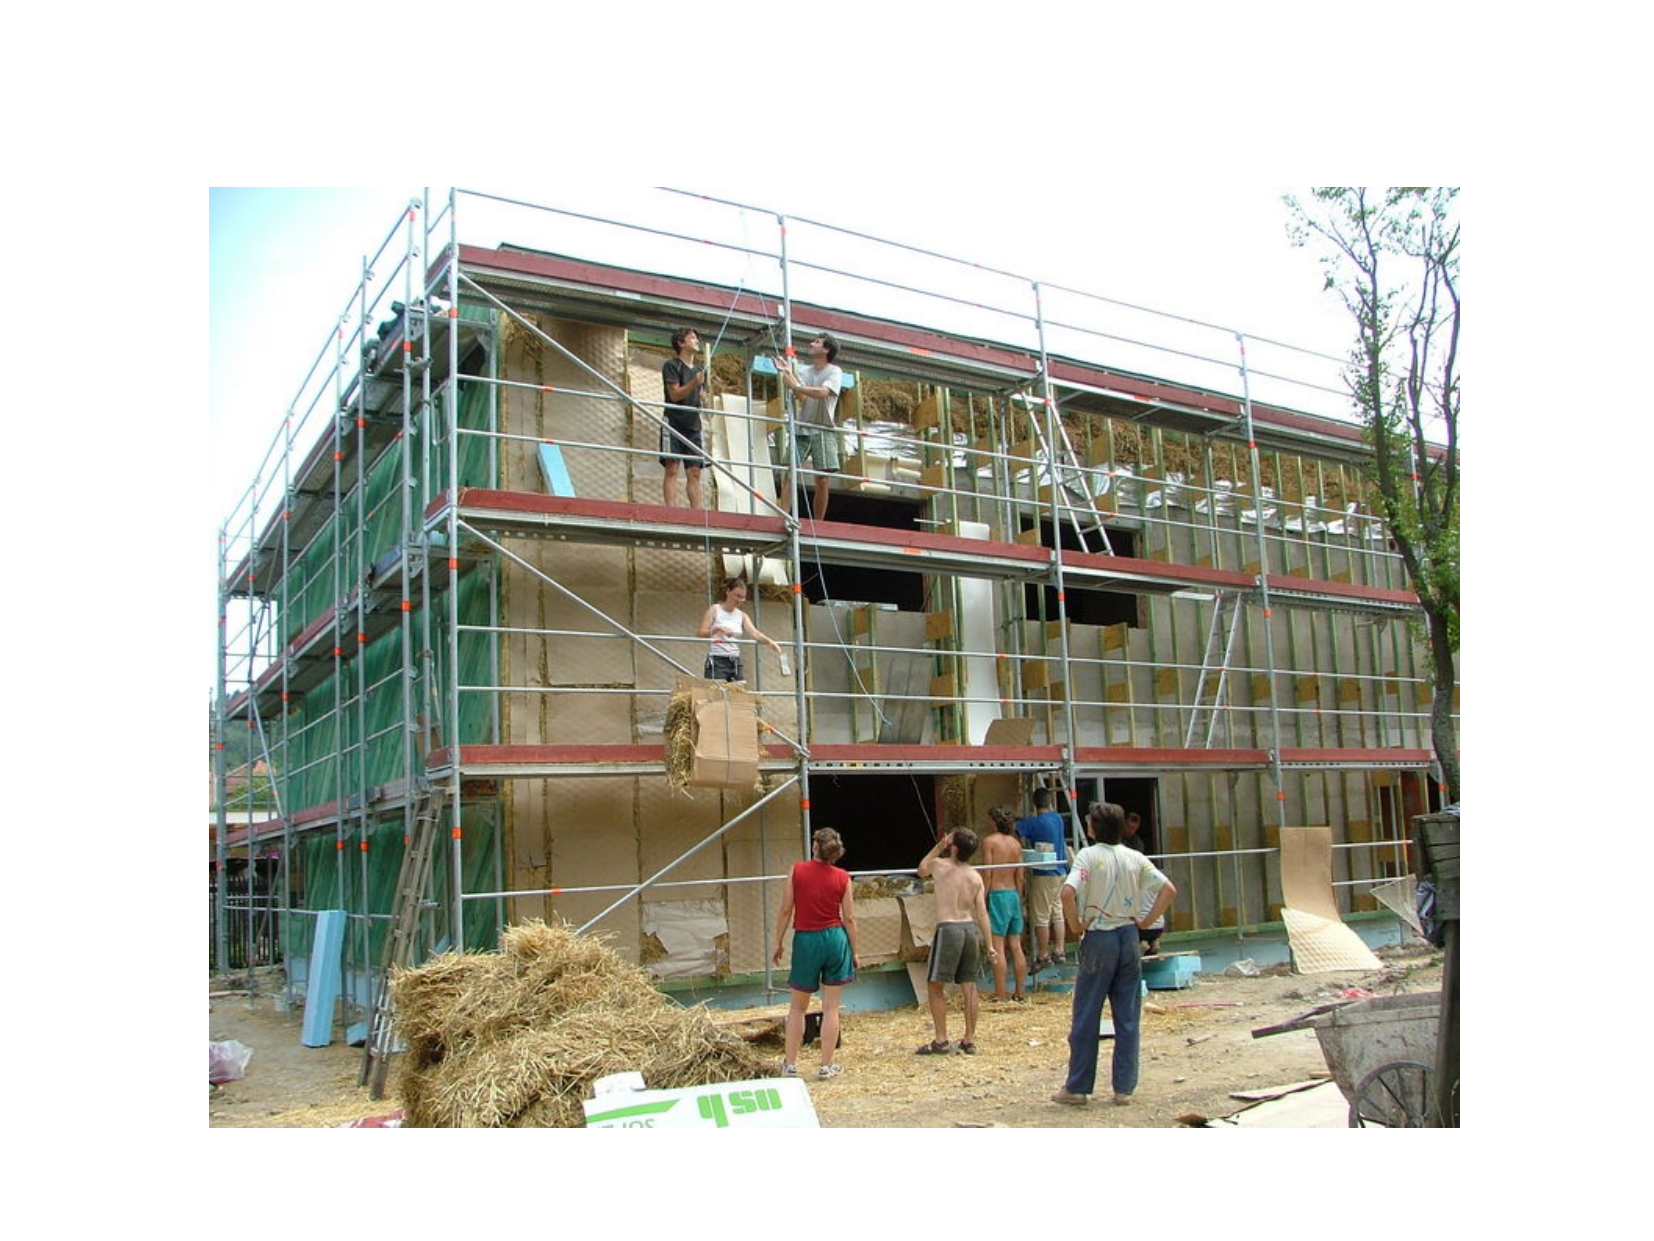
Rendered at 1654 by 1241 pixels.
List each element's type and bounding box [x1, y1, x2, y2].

picture [209, 187, 1460, 1129]
